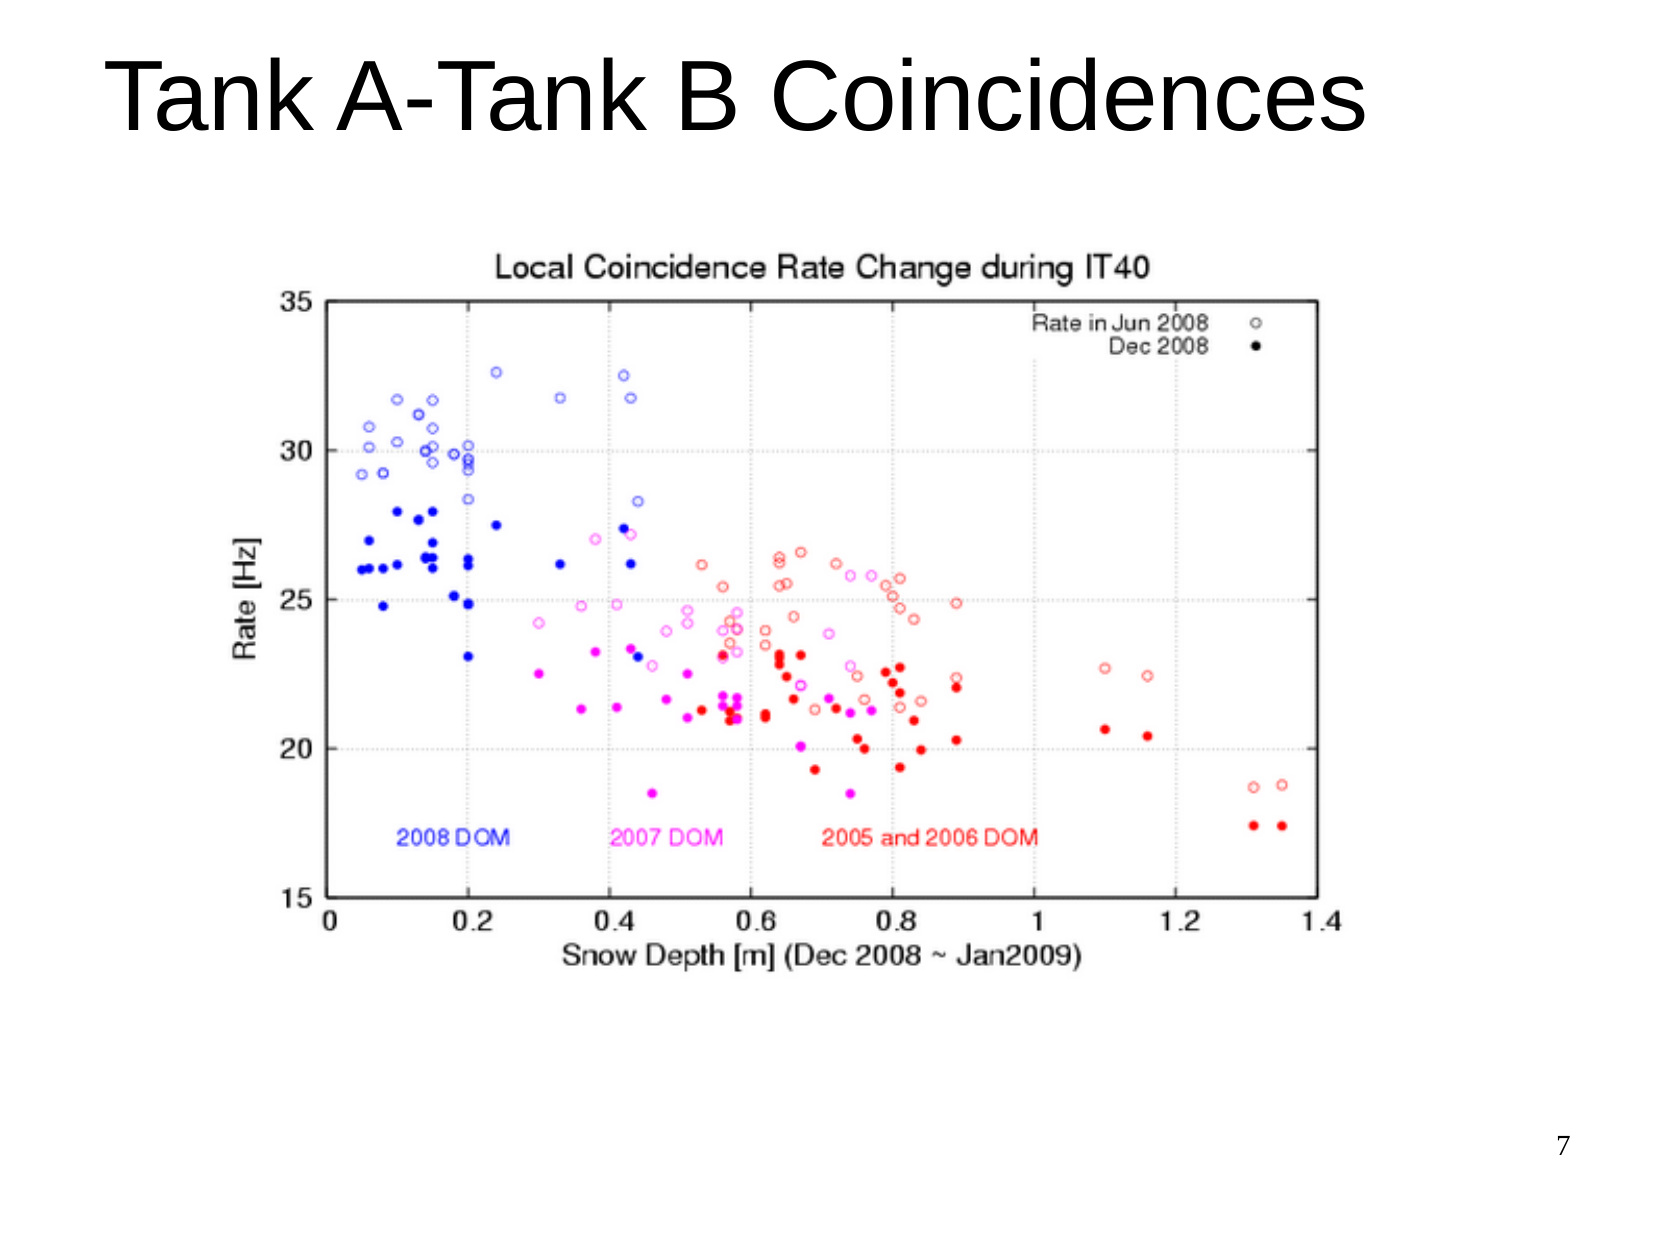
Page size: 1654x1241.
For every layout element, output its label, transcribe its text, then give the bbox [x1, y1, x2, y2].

text_box Tank A-Tank B Coincidences [87, 31, 1386, 161]
picture [187, 187, 1388, 1013]
